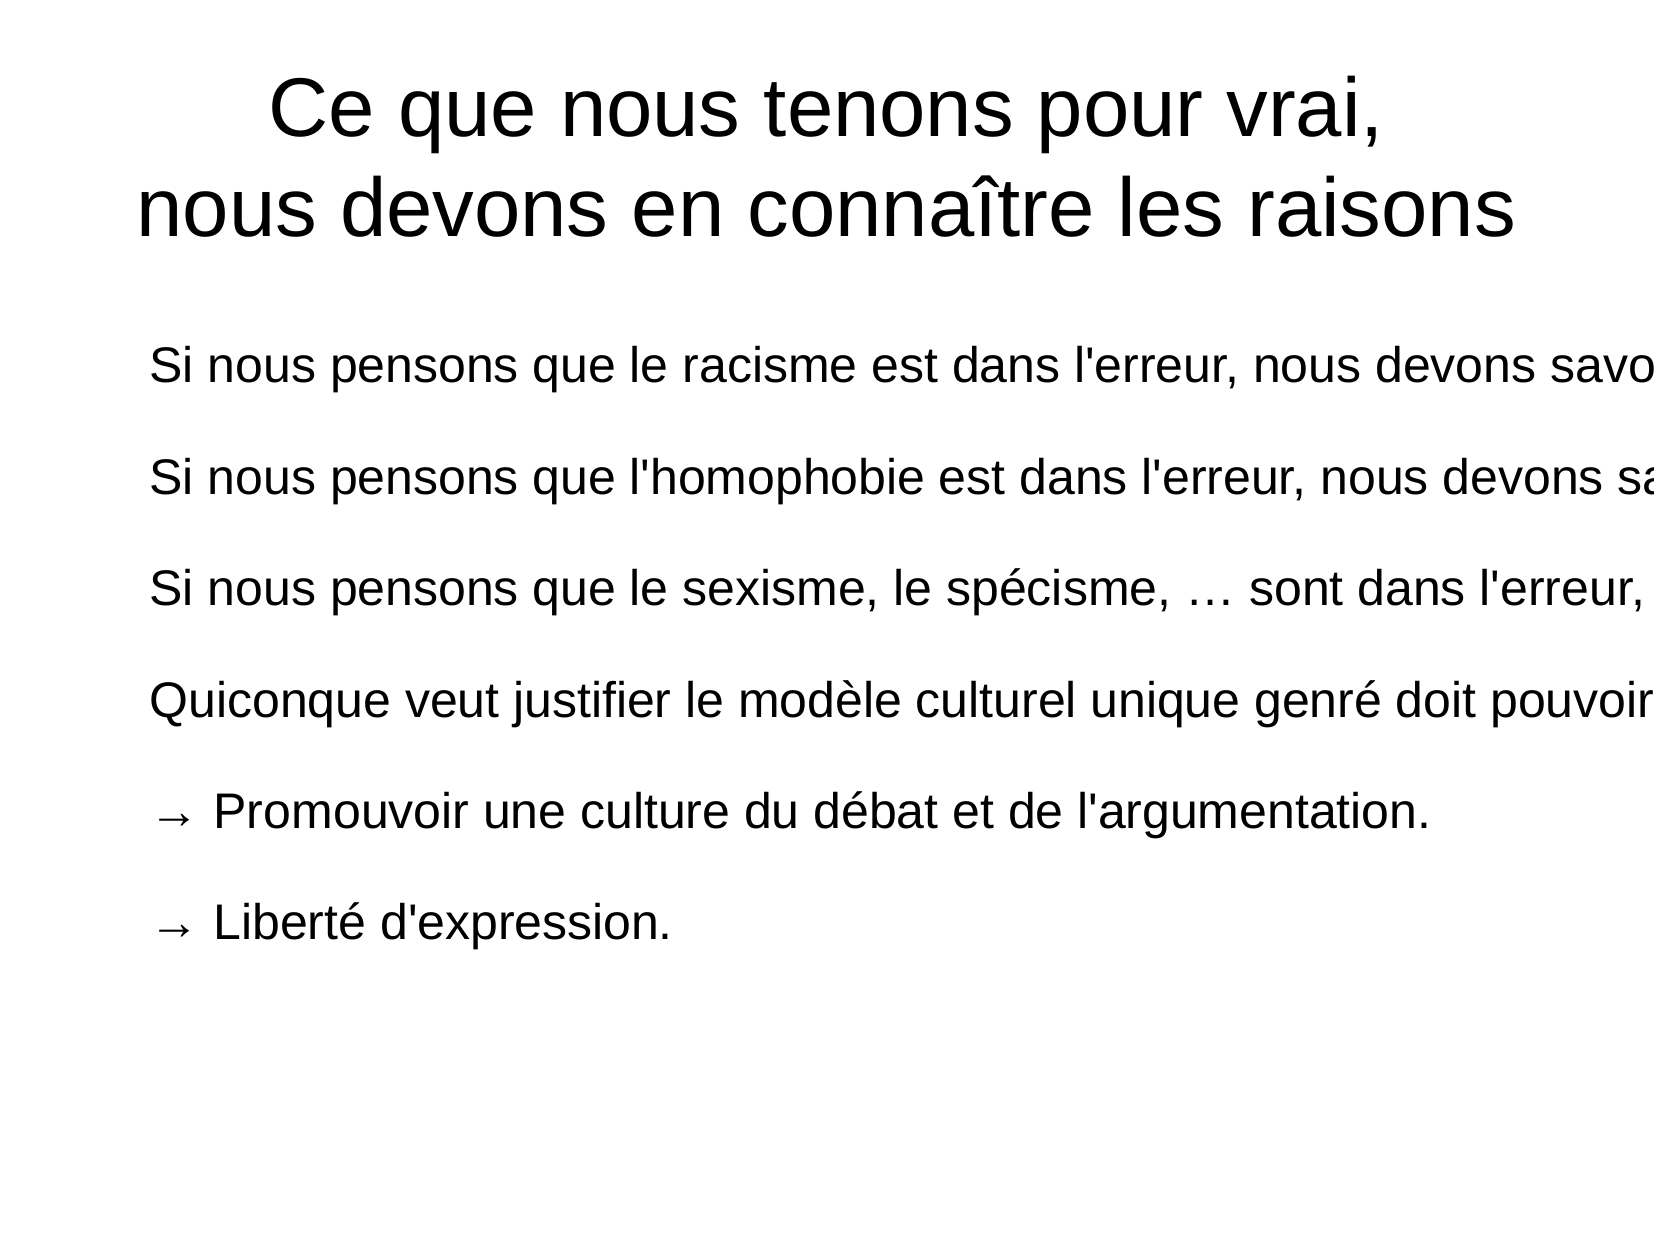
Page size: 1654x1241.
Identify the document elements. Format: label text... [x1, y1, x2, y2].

text_box Si nous pensons que le racisme est dans l'erreur, nous devons savoir pourquoi. Si nous pensons que l'homophobie est dans l'erreur, nous devons savoir pourquoi. Si nous pensons que le sexisme, le spécisme, … sont dans l'erreur, nous devons savoir pourquoi. Quiconque veut justifier le modèle culturel unique genré doit pouvoir dire pourquoi. → Promouvoir une culture du débat et de l'argumentation. → Liberté d'expression. [135, 330, 1561, 1182]
title Ce que nous tenons pour vrai, nous devons en connaître les raisons [82, 49, 1571, 257]
